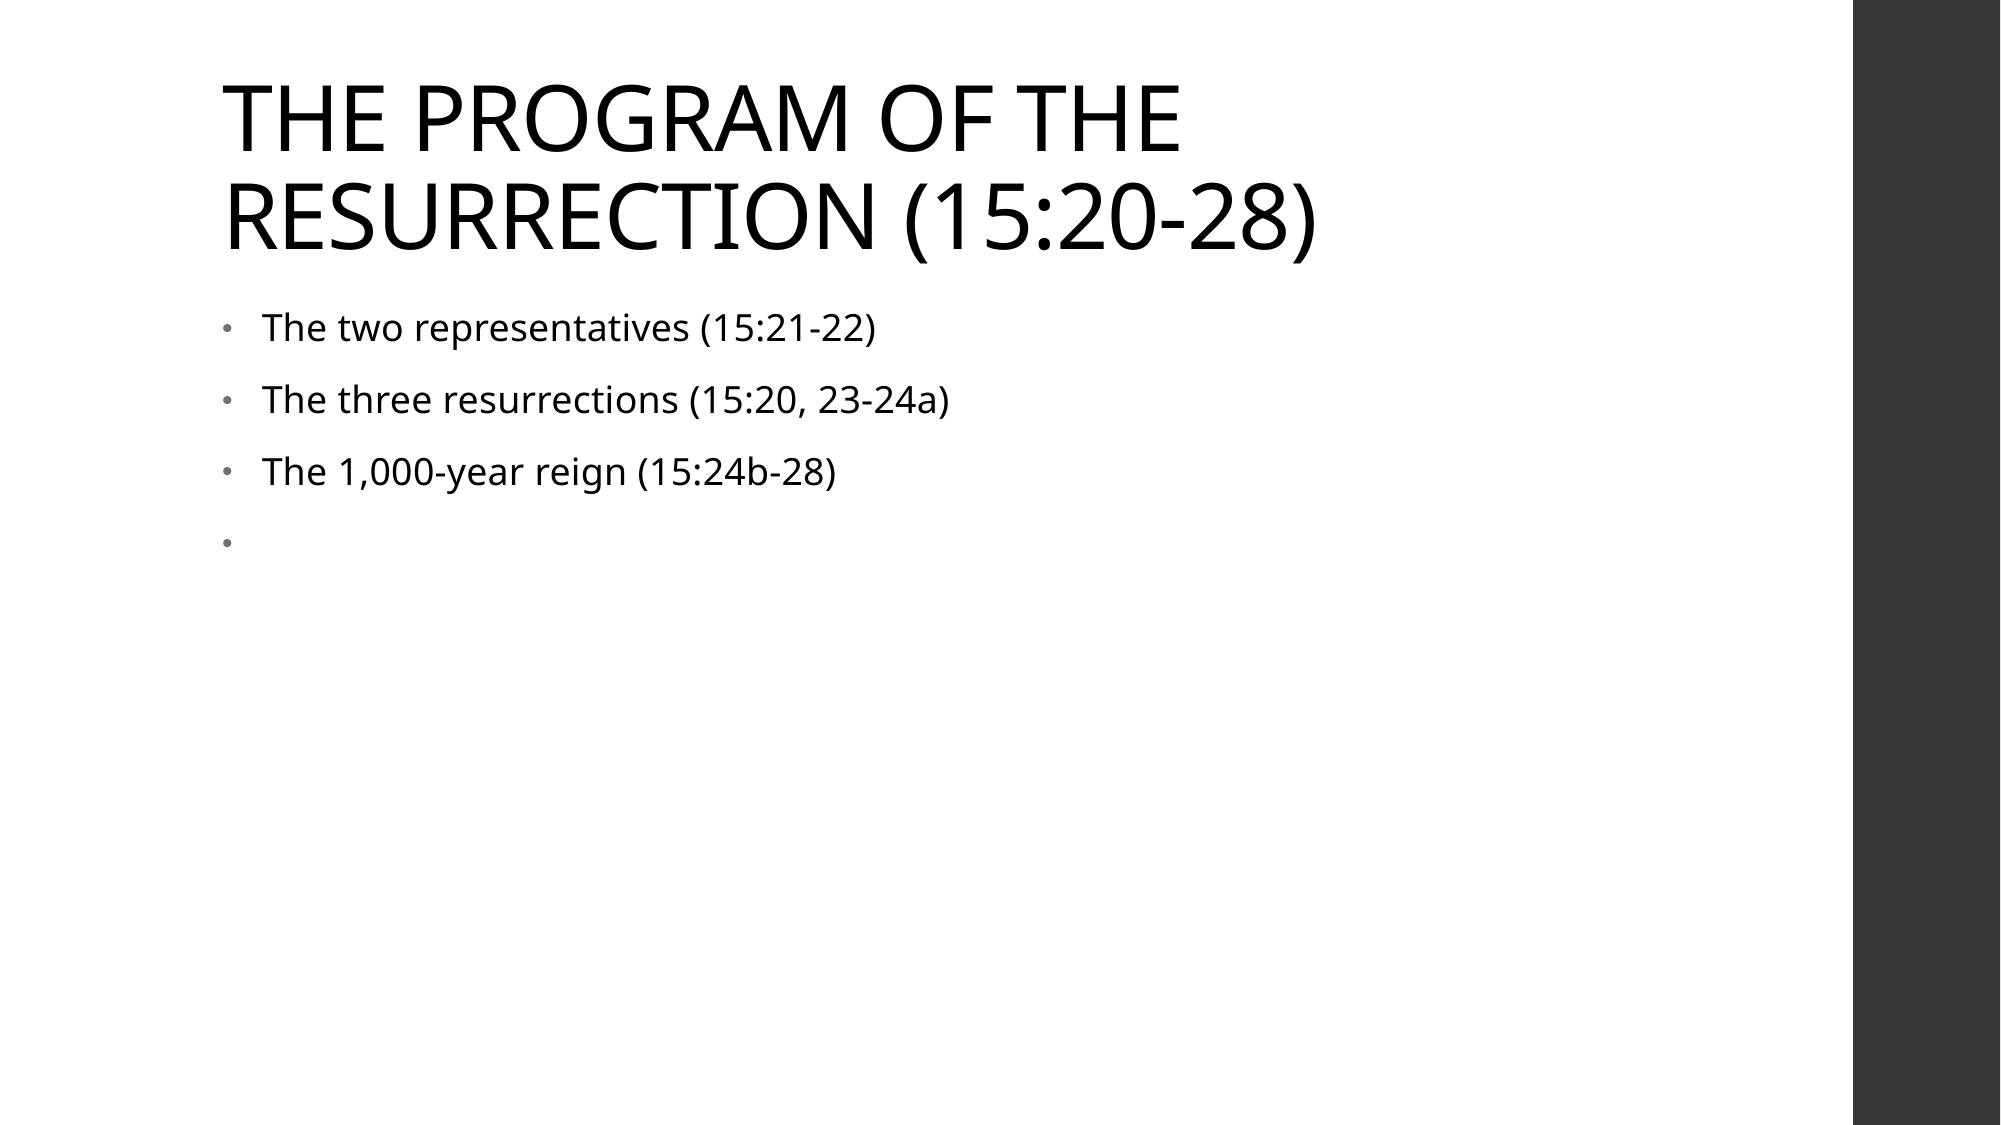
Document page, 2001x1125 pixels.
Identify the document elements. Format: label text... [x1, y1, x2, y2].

list The two representatives (15:21-22) The three resurrections (15:20, 23-24a) The 1,000-year reign (15:24b-28) [206, 299, 1617, 1014]
title THE PROGRAM OF THE RESURRECTION (15:20-28) [206, 60, 1797, 278]
